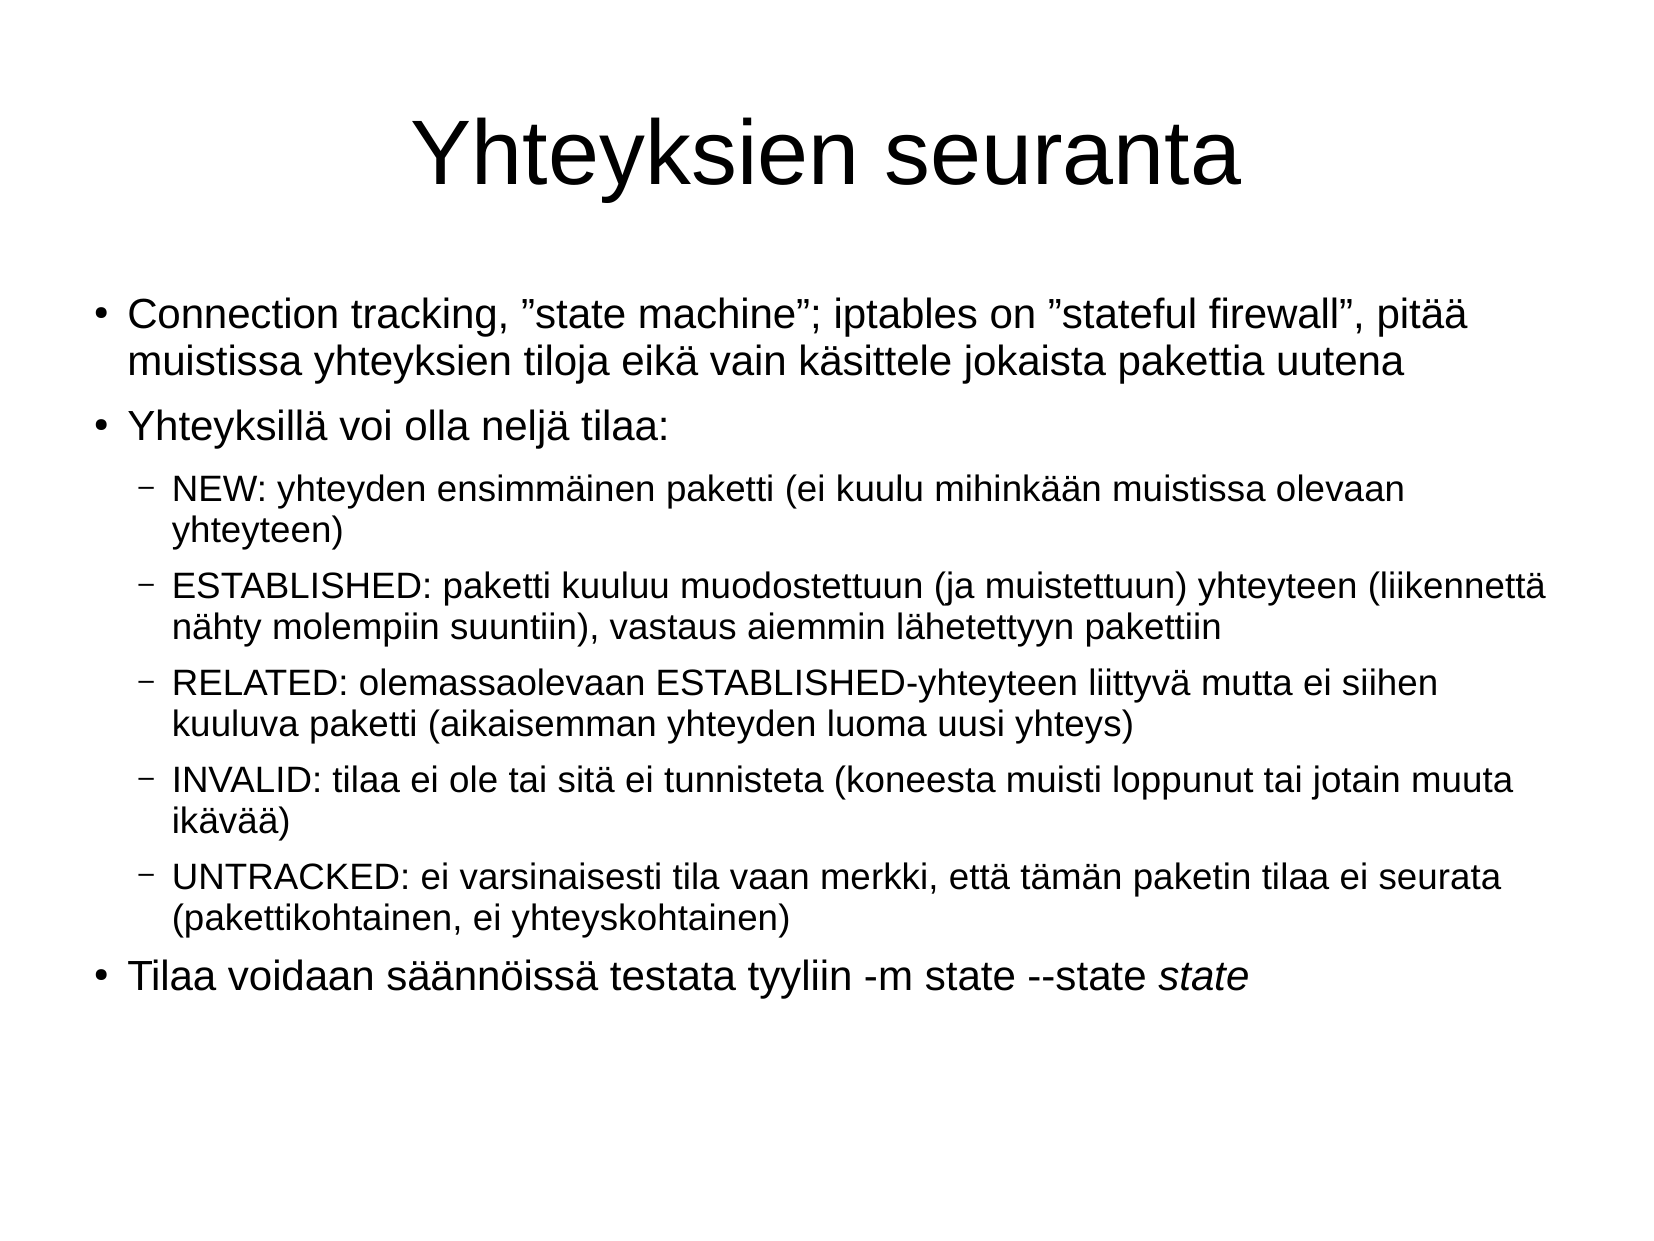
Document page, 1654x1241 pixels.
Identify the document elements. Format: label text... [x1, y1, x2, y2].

list Connection tracking, ”state machine”; iptables on ”stateful firewall”, pitää muistissa yhteyksien tiloja eikä vain käsittele jokaista pakettia uutena Yhteyksillä voi olla neljä tilaa: NEW: yhteyden ensimmäinen paketti (ei kuulu mihinkään muistissa olevaan yhteyteen) ESTABLISHED: paketti kuuluu muodostettuun (ja muistettuun) yhteyteen (liikennettä nähty molempiin suuntiin), vastaus aiemmin lähetettyyn pakettiin RELATED: olemassaolevaan ESTABLISHED-yhteyteen liittyvä mutta ei siihen kuuluva paketti (aikaisemman yhteyden luoma uusi yhteys) INVALID: tilaa ei ole tai sitä ei tunnisteta (koneesta muisti loppunut tai jotain muuta ikävää) UNTRACKED: ei varsinaisesti tila vaan merkki, että tämän paketin tilaa ei seurata (pakettikohtainen, ei yhteyskohtainen) Tilaa voidaan säännöissä testata tyyliin -m state --state state [82, 290, 1571, 1010]
title Yhteyksien seuranta [82, 49, 1571, 257]
